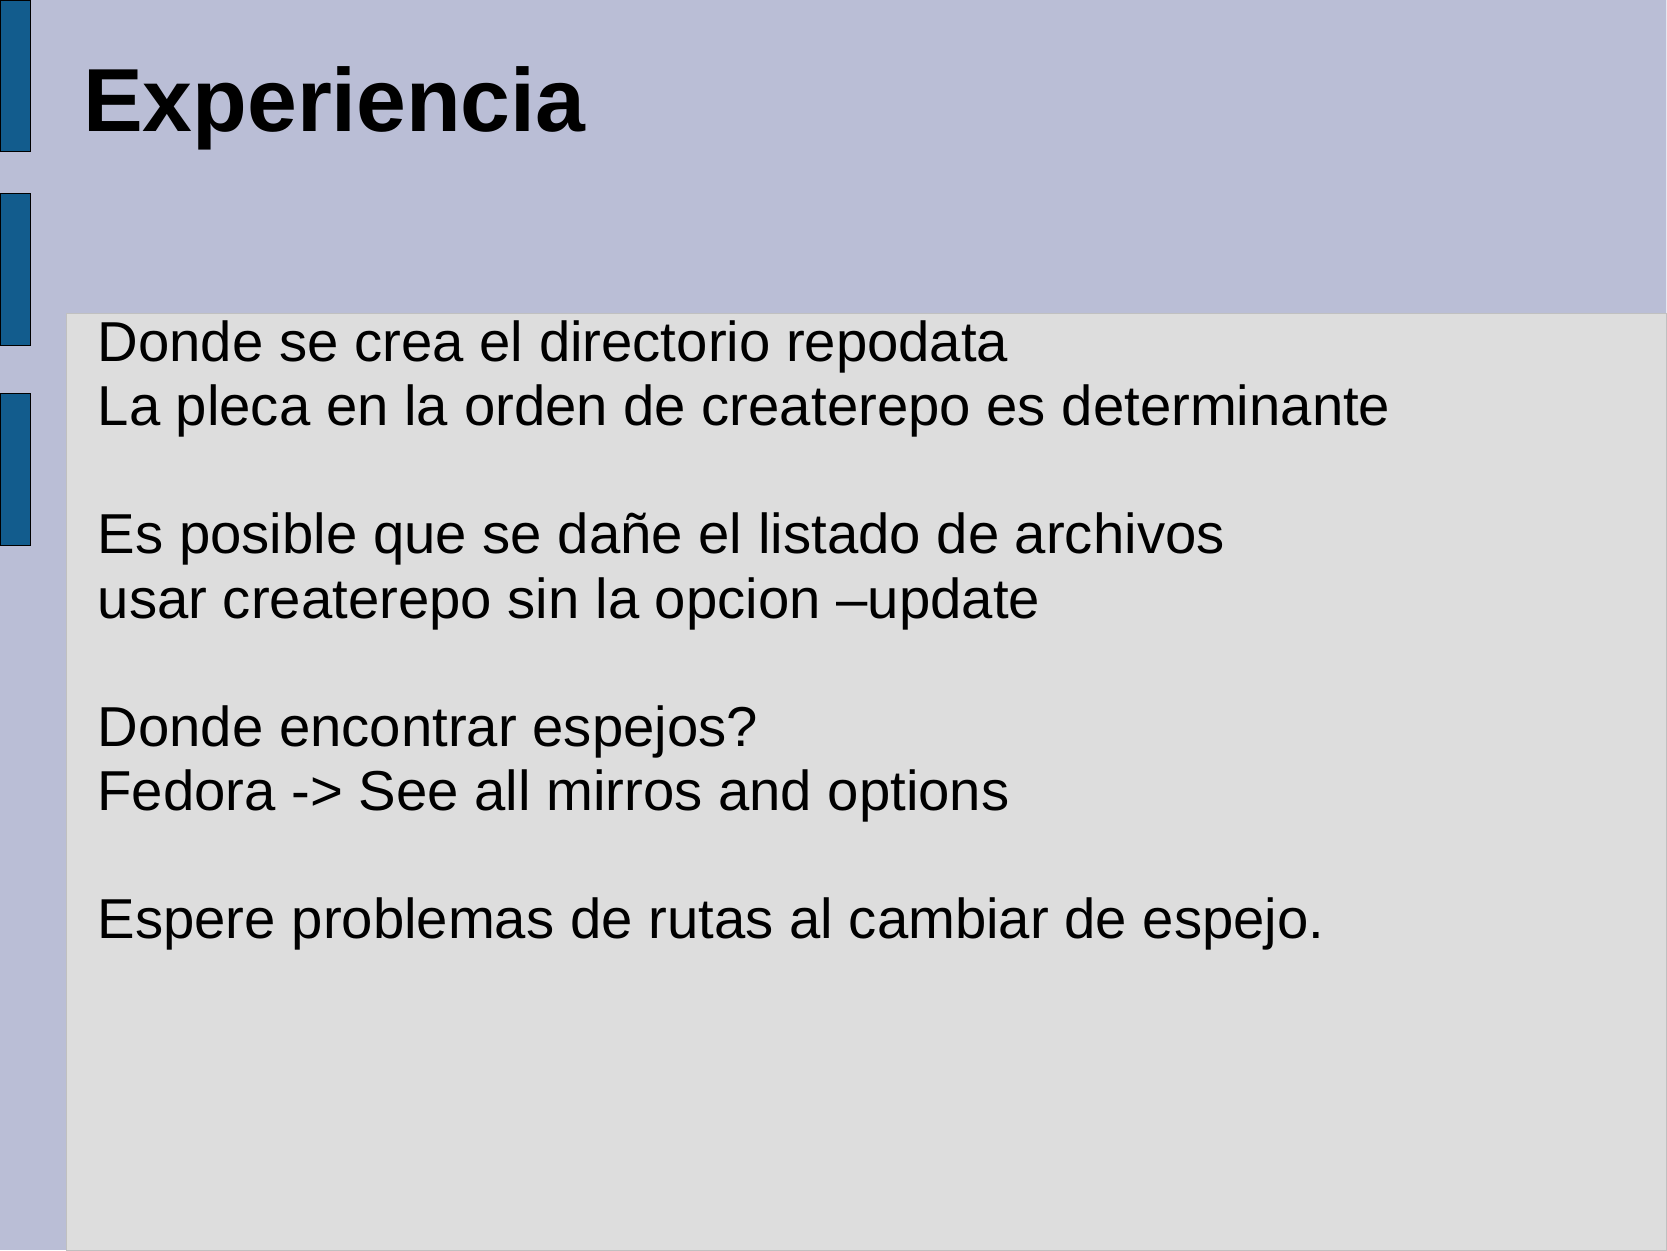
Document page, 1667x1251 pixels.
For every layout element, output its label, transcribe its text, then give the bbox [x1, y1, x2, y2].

list Donde se crea el directorio repodata La pleca en la orden de createrepo es determinante Es posible que se dañe el listado de archivos usar createrepo sin la opcion –update Donde encontrar espejos? Fedora -> See all mirros and options Espere problemas de rutas al cambiar de espejo. [97, 310, 1667, 1211]
title Experiencia [40, 50, 1627, 201]
